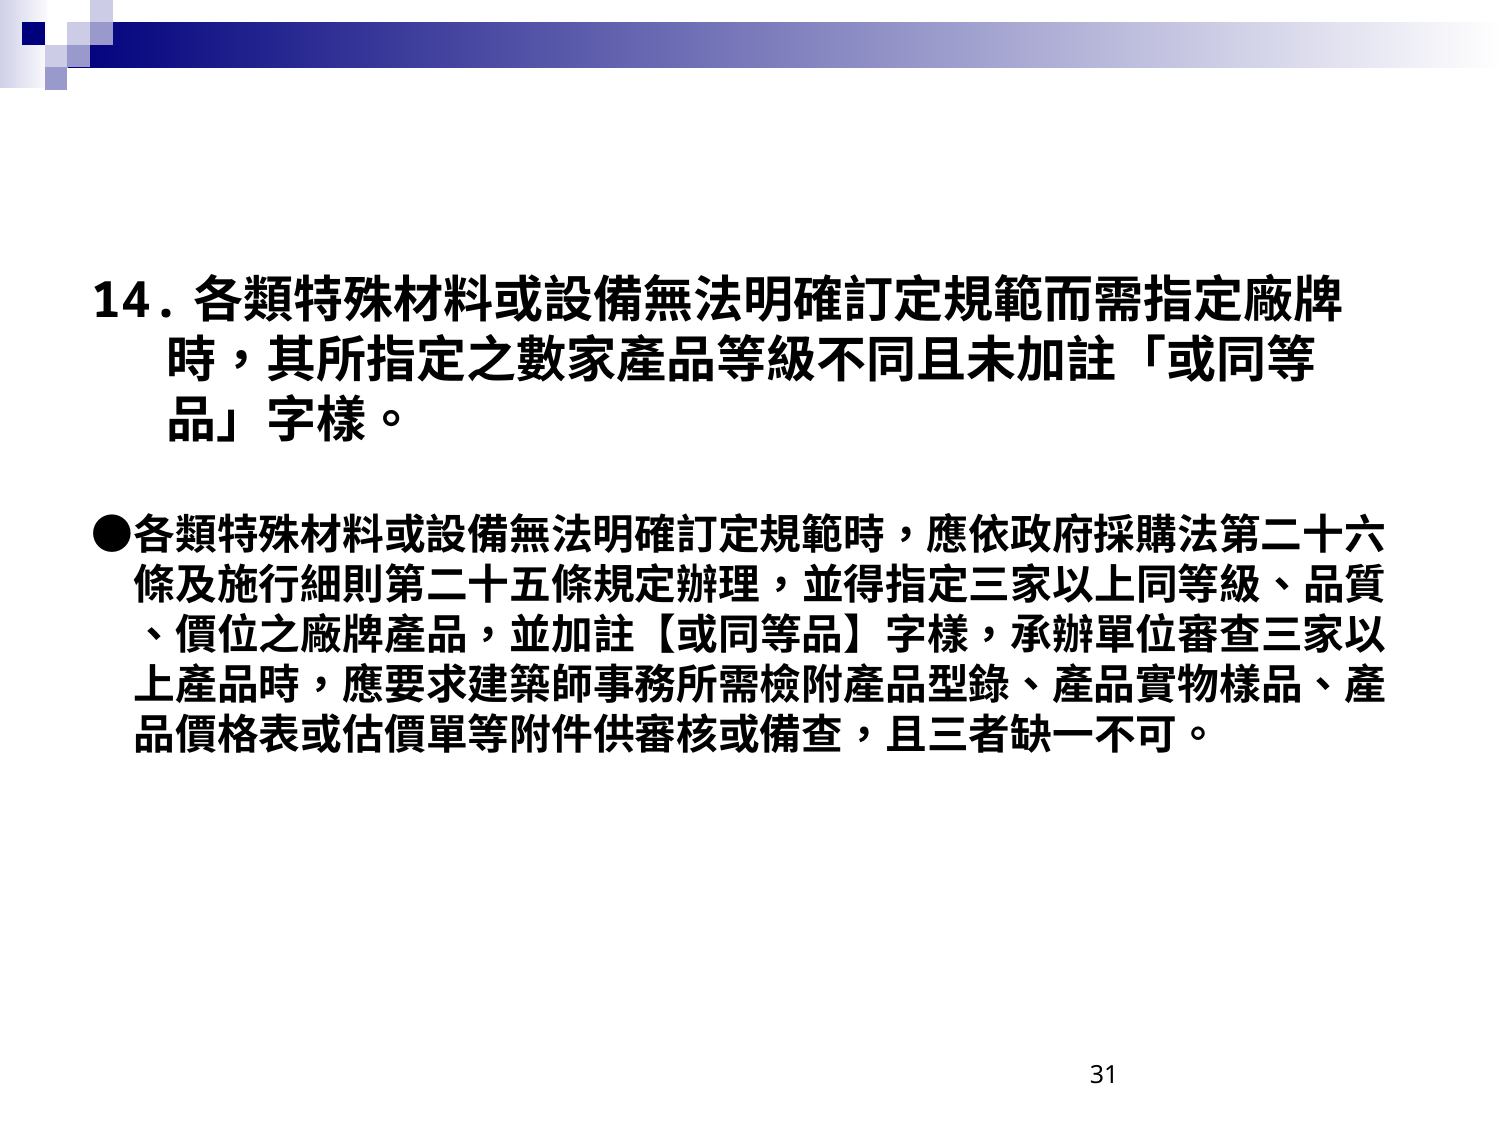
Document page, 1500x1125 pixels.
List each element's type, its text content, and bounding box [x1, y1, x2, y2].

text_box [1074, 1025, 1426, 1101]
text_box 14.各類特殊材料或設備無法明確訂定規範而需指定廠牌 時，其所指定之數家產品等級不同且未加註「或同等 品」字樣。 ●各類特殊材料或設備無法明確訂定規範時，應依政府採購法第二十六 條及施行細則第二十五條規定辦理，並得指定三家以上同等級、品質 、價位之廠牌產品，並加註【或同等品】字樣，承辦單位審查三家以 上產品時，應要求建築師事務所需檢附產品型錄、產品實物樣品、產 品價格表或估價單等附件供審核或備查，且三者缺一不可。 [77, 125, 1423, 900]
